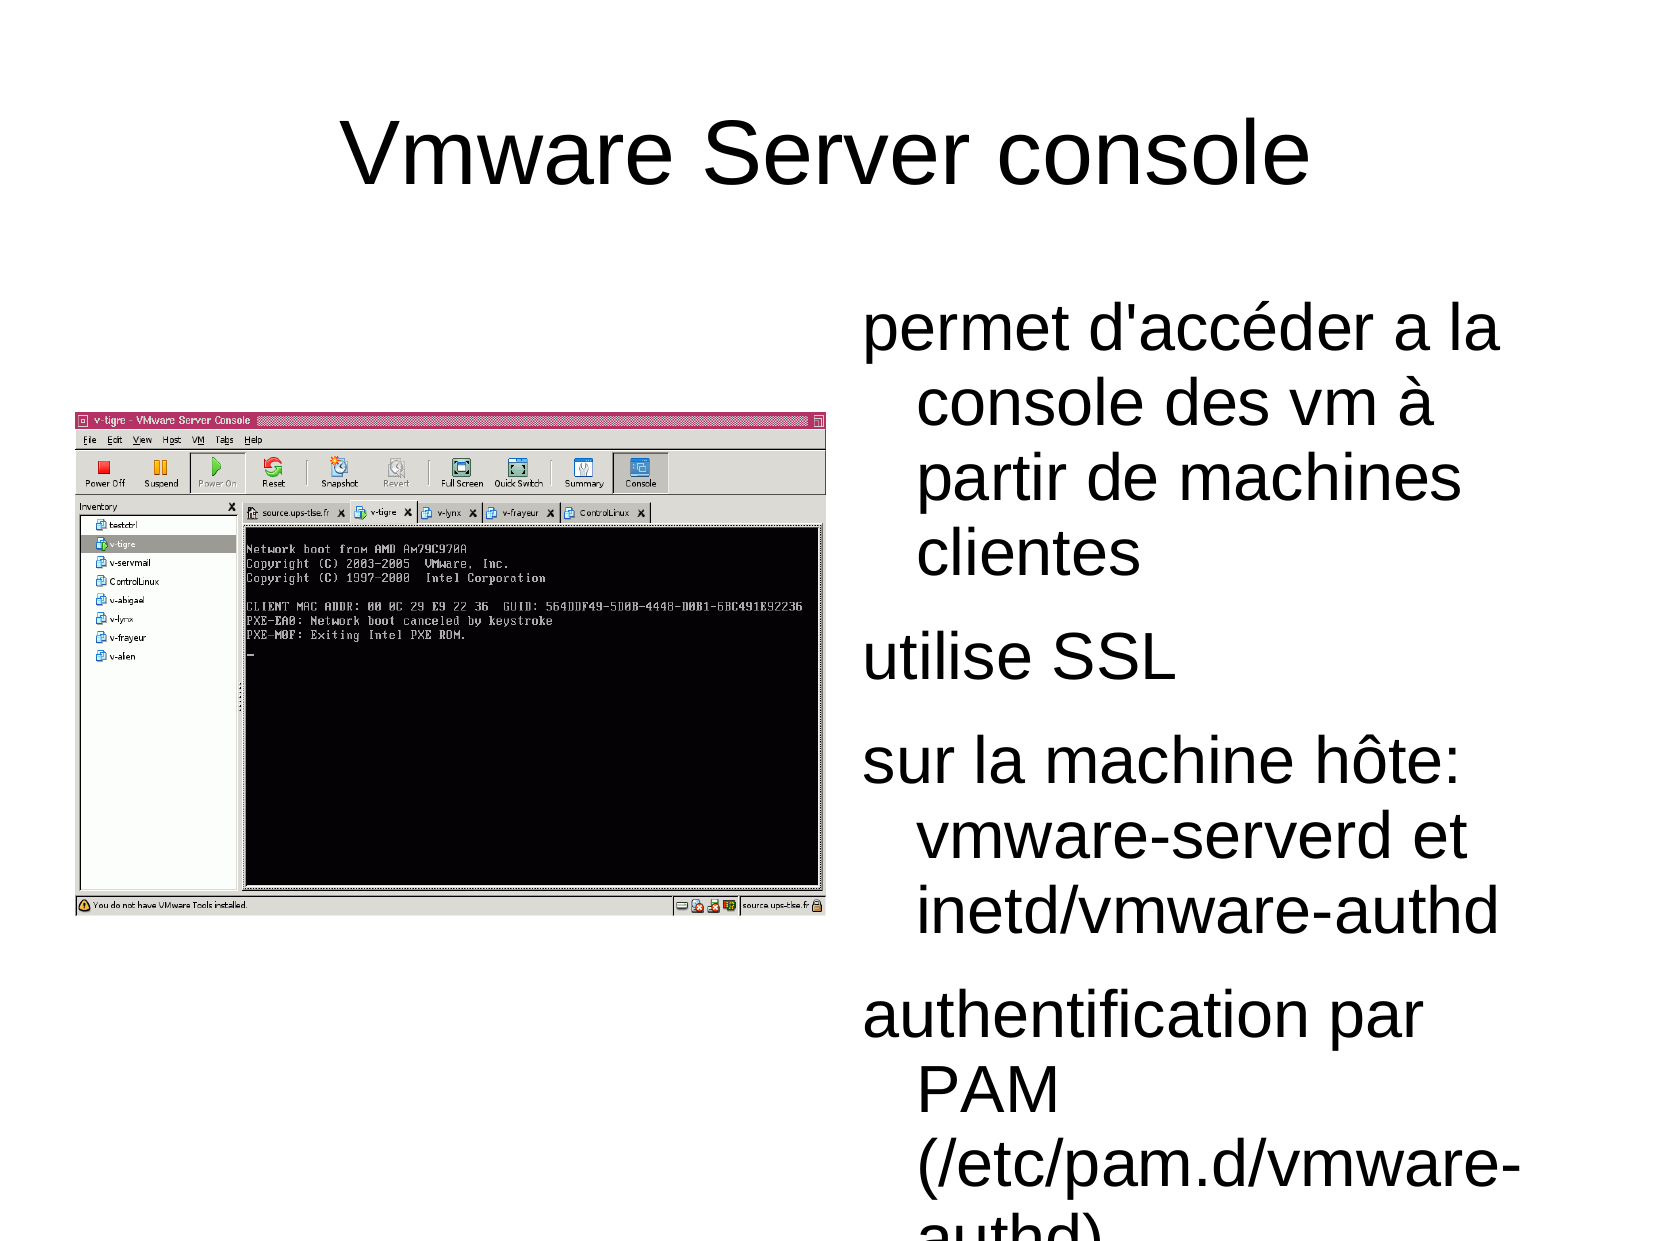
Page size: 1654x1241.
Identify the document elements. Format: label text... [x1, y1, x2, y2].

picture [75, 412, 826, 916]
title Vmware Server console [82, 49, 1571, 257]
list permet d'accéder a la console des vm à partir de machines clientes utilise SSL sur la machine hôte: vmware-serverd et inetd/vmware-authd authentification par PAM (/etc/pam.d/vmware-authd) [845, 290, 1572, 1241]
